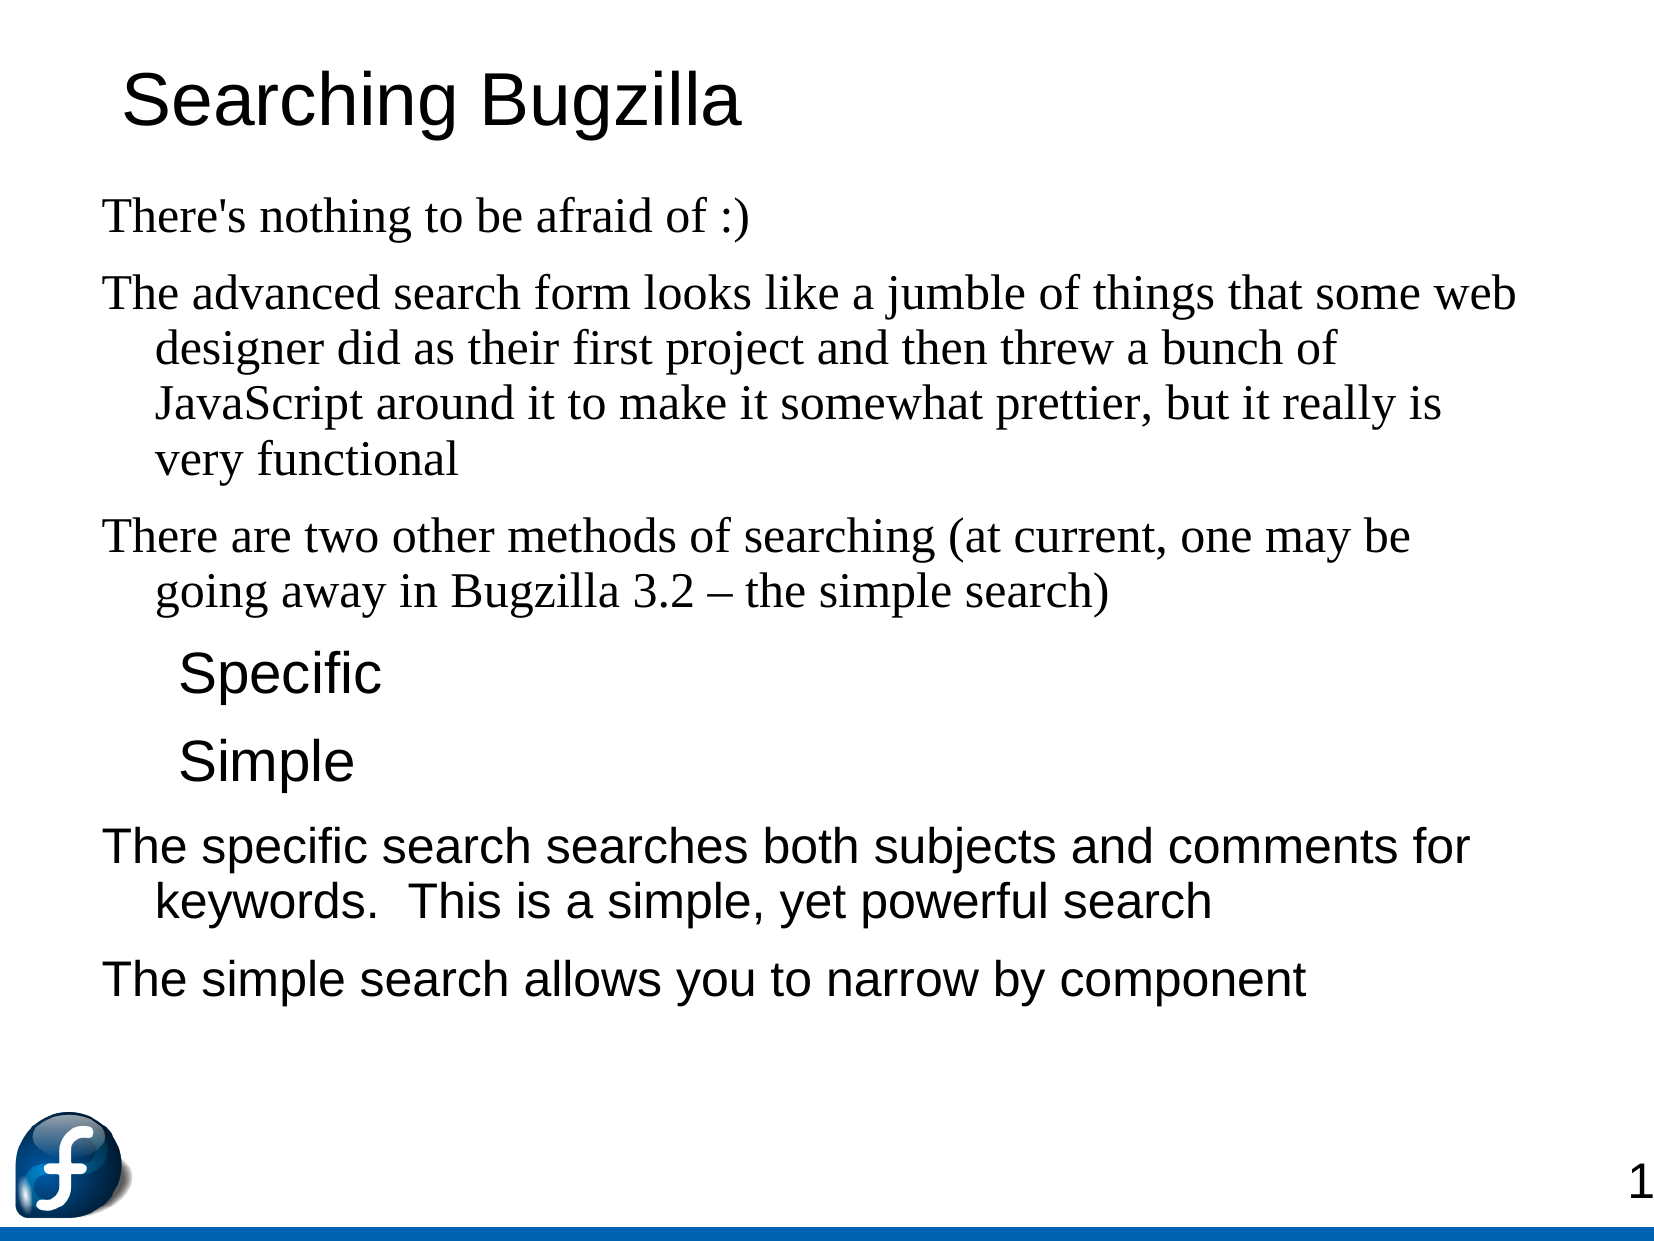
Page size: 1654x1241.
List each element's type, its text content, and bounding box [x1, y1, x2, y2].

list There's nothing to be afraid of :) The advanced search form looks like a jumble of things that some web designer did as their first project and then threw a bunch of JavaScript around it to make it somewhat prettier, but it really is very functional There are two other methods of searching (at current, one may be going away in Bugzilla 3.2 – the simple search) Specific Simple The specific search searches both subjects and comments for keywords. This is a simple, yet powerful search The simple search allows you to narrow by component [83, 187, 1538, 1126]
picture [11, 1105, 133, 1227]
title Searching Bugzilla [121, 37, 1533, 161]
text_box 21 [1454, 1153, 1653, 1216]
